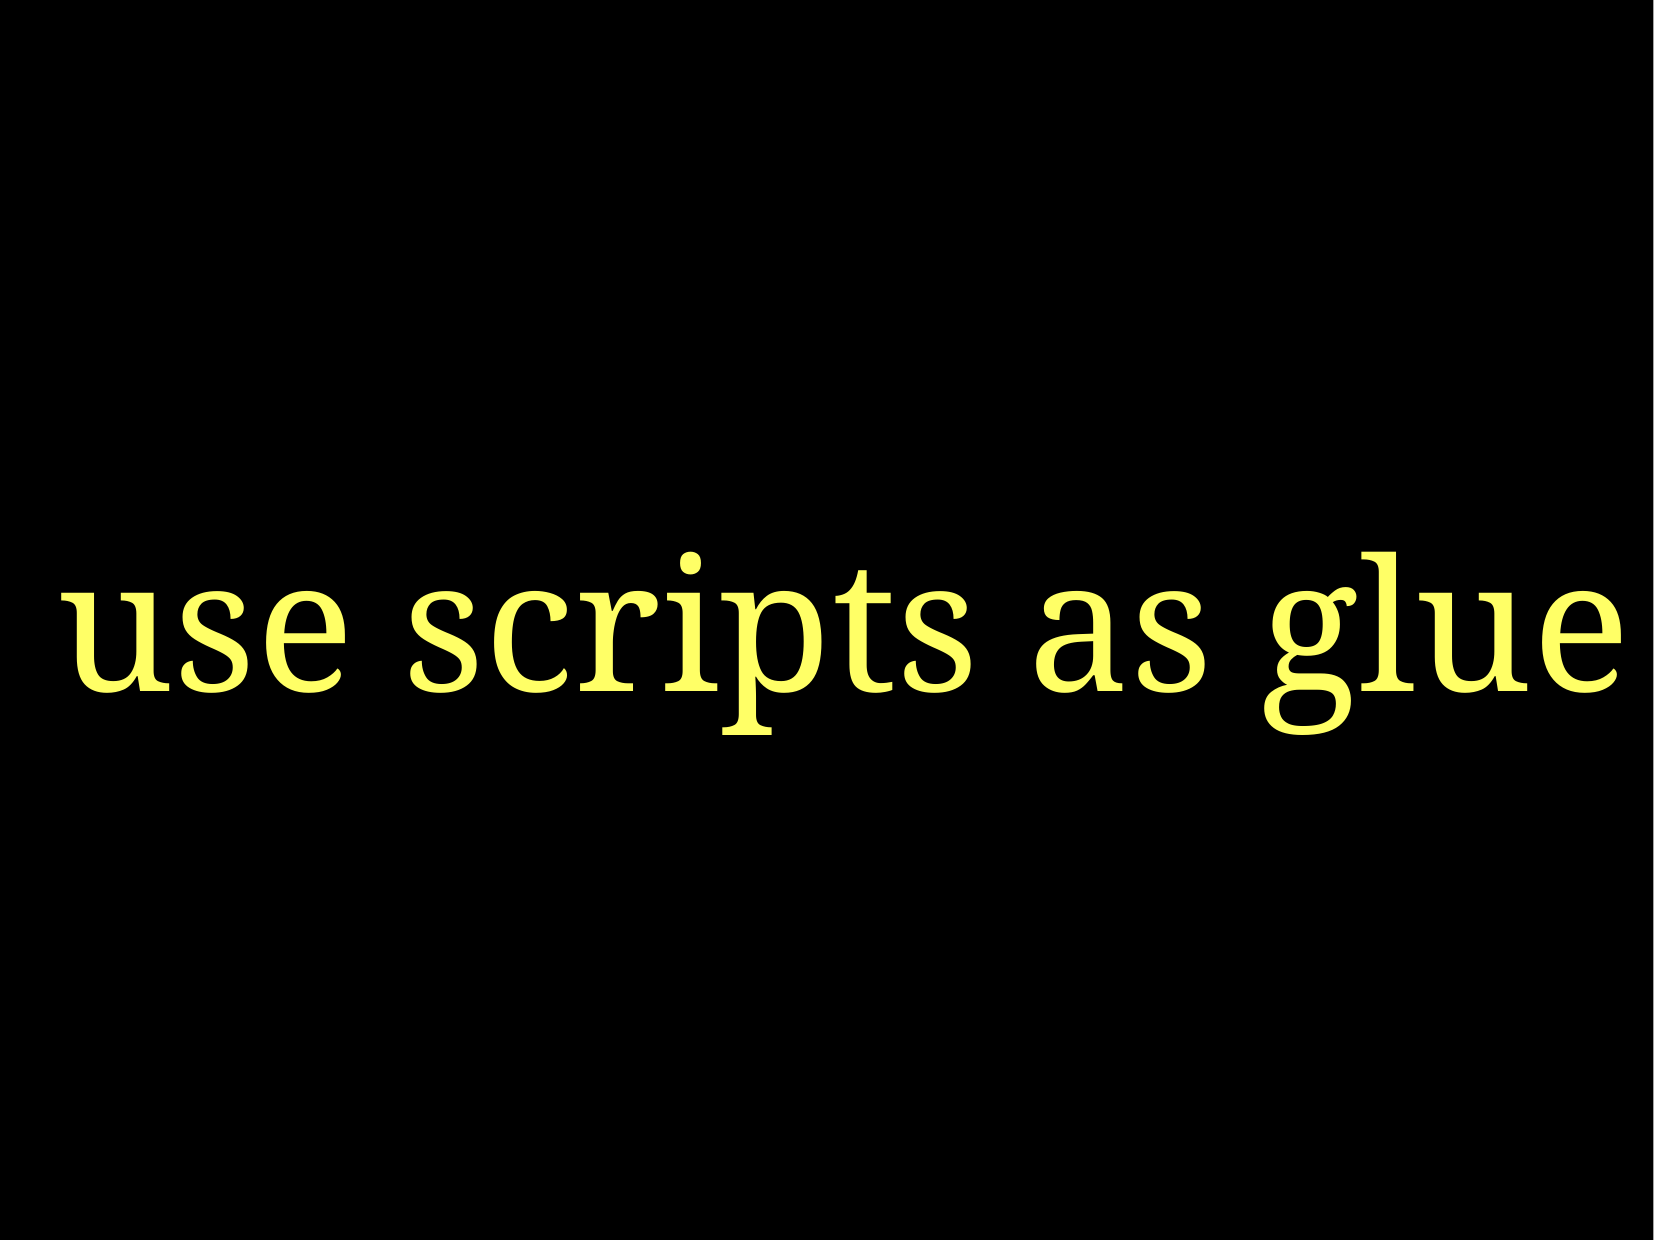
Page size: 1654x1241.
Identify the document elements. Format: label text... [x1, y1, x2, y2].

subtitle use scripts as glue [0, 0, 1654, 1241]
